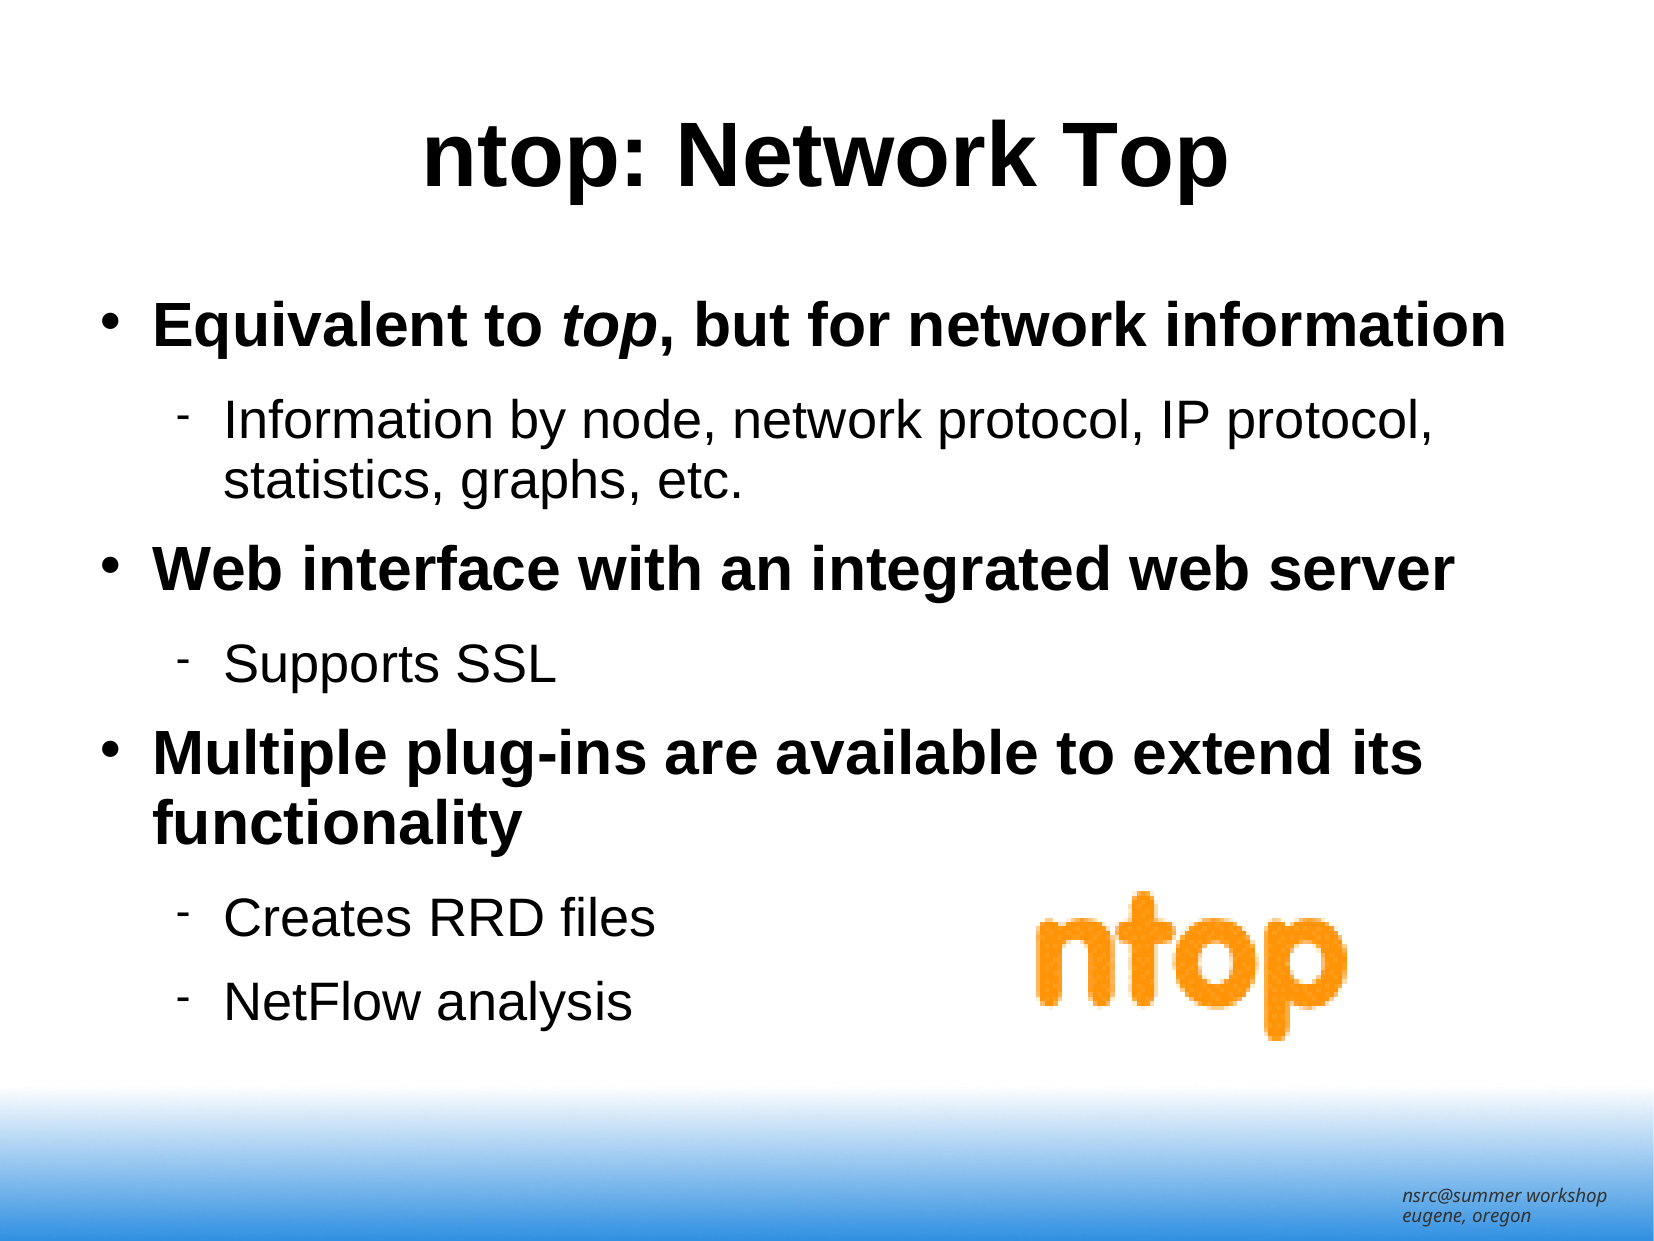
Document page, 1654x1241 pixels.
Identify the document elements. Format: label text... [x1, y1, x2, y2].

title ntop: Network Top [82, 49, 1571, 257]
picture [975, 874, 1654, 1051]
picture [0, 1083, 1654, 1241]
list Equivalent to top, but for network information Information by node, network protocol, IP protocol, statistics, graphs, etc. Web interface with an integrated web server Supports SSL Multiple plug-ins are available to extend its functionality Creates RRD files NetFlow analysis [82, 290, 1576, 1147]
